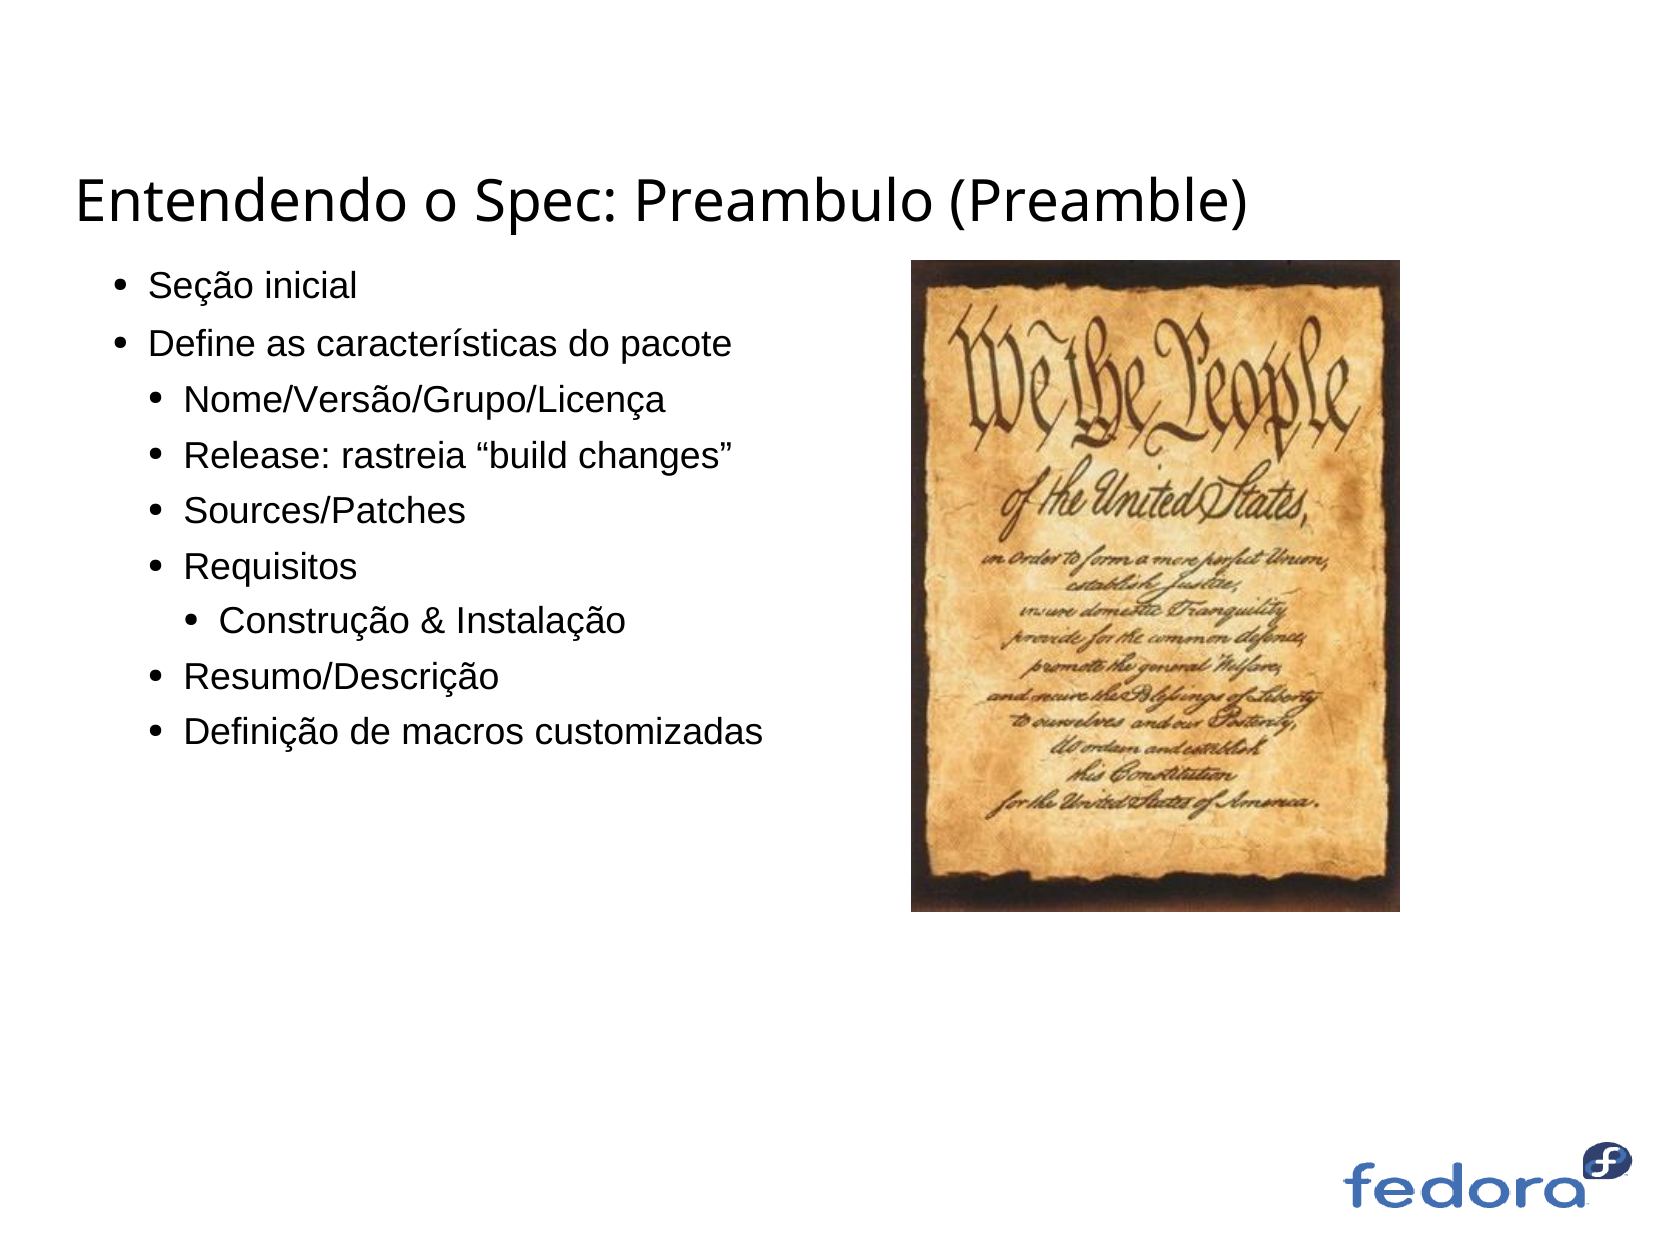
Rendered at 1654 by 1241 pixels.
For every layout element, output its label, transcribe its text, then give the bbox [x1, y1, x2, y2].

picture [911, 260, 1400, 912]
picture [1332, 1124, 1651, 1227]
list Seção inicial Define as características do pacote Nome/Versão/Grupo/Licença Release: rastreia “build changes” Sources/Patches Requisitos Construção & Instalação Resumo/Descrição Definição de macros customizadas [77, 264, 772, 1174]
title Entendendo o Spec: Preambulo (Preamble) [74, 140, 1506, 259]
